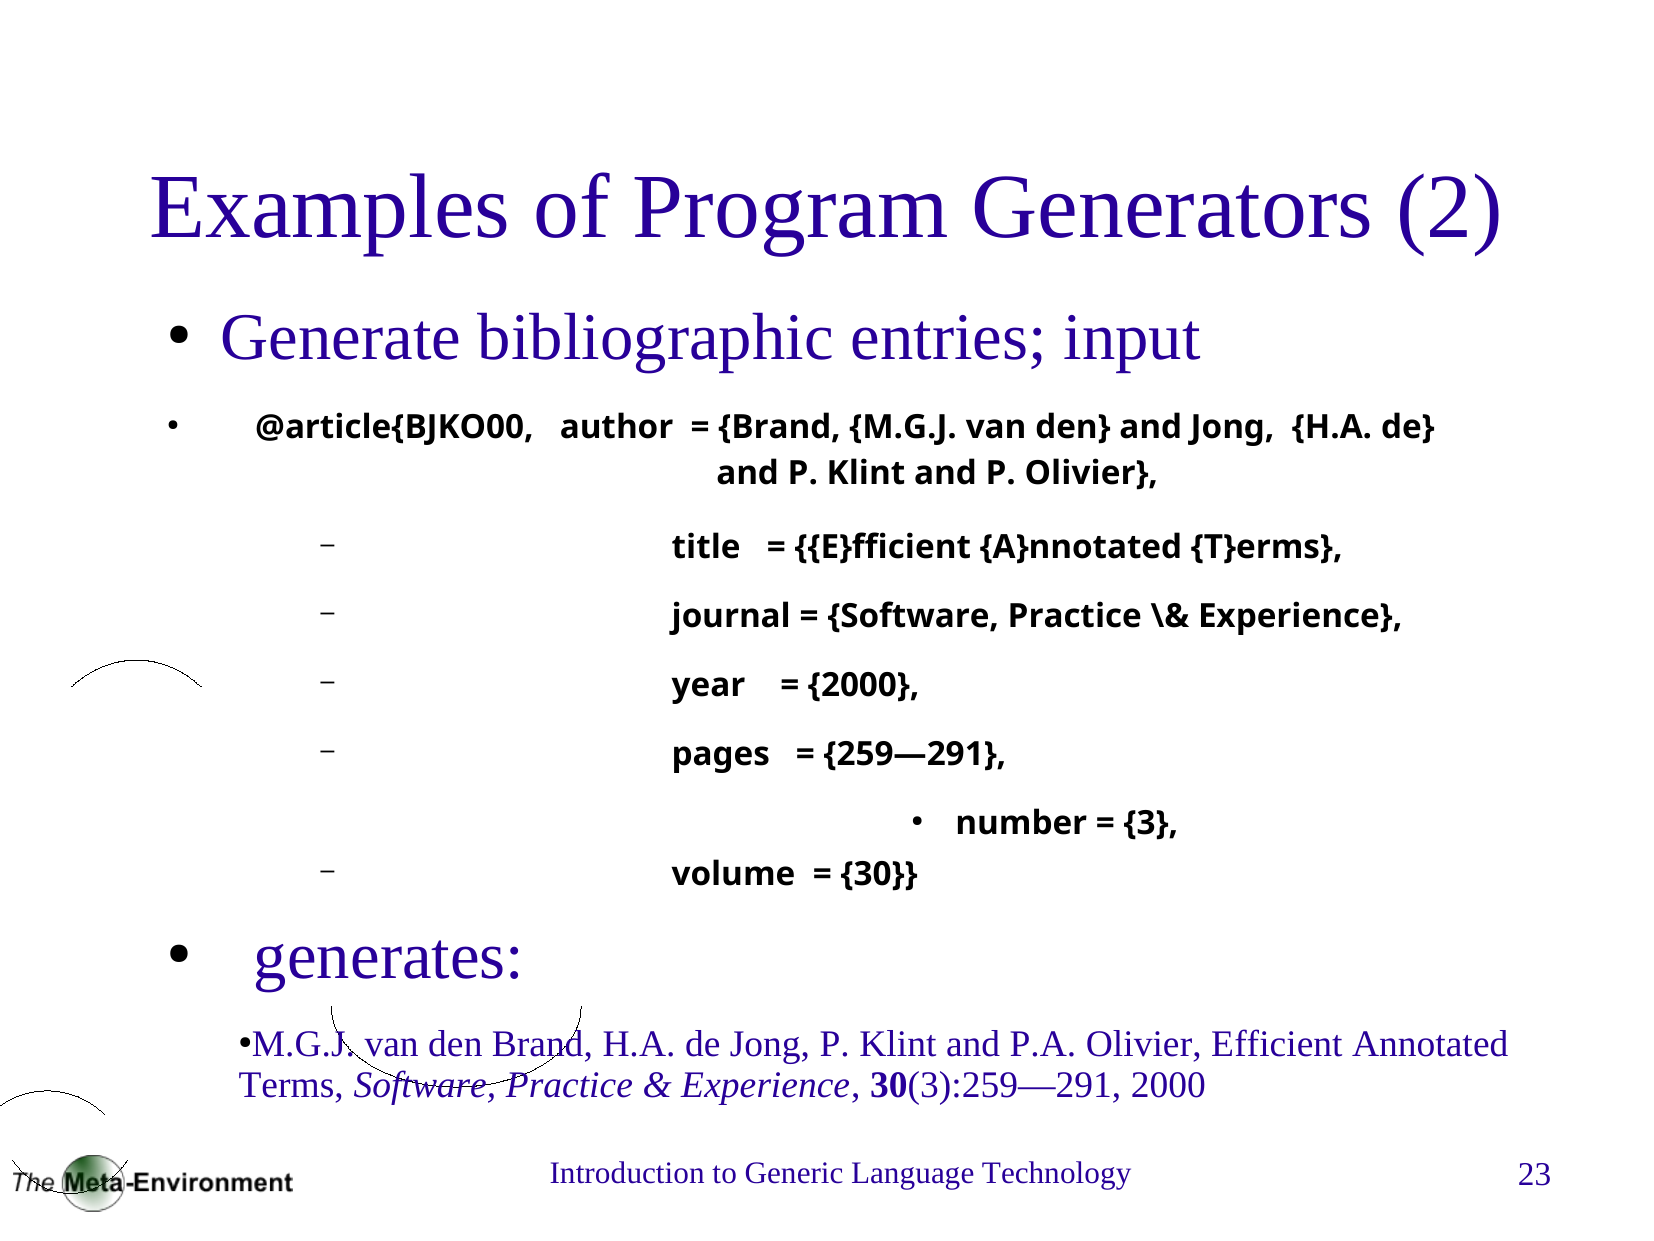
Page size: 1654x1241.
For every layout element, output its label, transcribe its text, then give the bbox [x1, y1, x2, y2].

list Generate bibliographic entries; input @article{BJKO00, author = {Brand, {M.G.J. van den} and Jong, {H.A. de} and P. Klint and P. Olivier}, title = {{E}fficient {A}nnotated {T}erms}, journal = {Software, Practice \& Experience}, year = {2000}, pages = {259—291}, number = {3}, volume = {30}} generates: M.G.J. van den Brand, H.A. de Jong, P. Klint and P.A. Olivier, Efficient Annotated Terms, Software, Practice & Experience, 30(3):259―291, 2000 [131, 299, 1544, 1129]
picture [13, 1155, 293, 1212]
title Examples of Program Generators (2) [121, 102, 1534, 311]
